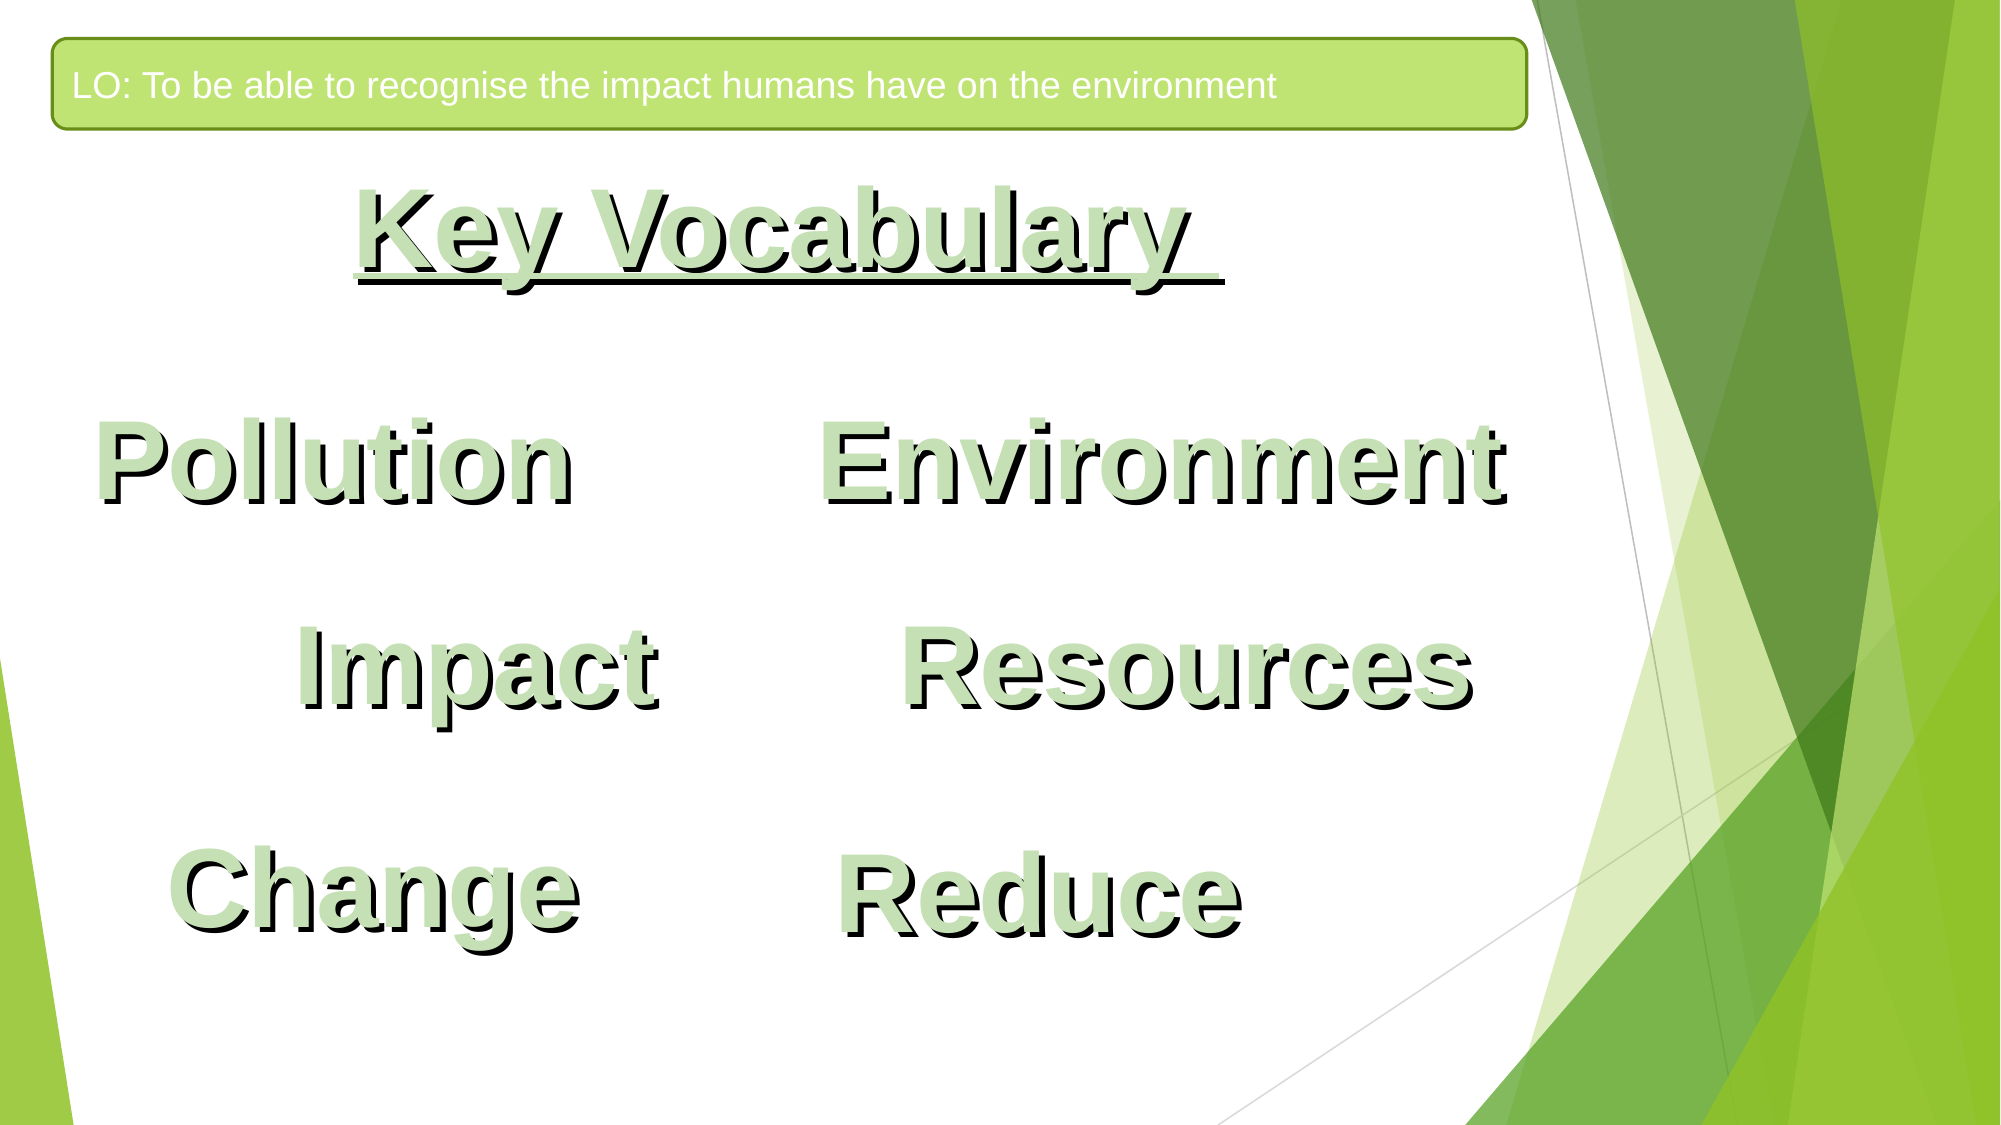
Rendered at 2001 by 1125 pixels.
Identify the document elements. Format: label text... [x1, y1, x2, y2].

text_box Environment [801, 379, 1548, 529]
text_box Reduce [820, 812, 1286, 962]
text_box Resources [883, 584, 1518, 734]
text_box [473, 408, 504, 470]
text_box LO: To be able to recognise the impact humans have on the environment [52, 38, 1527, 130]
text_box Change [151, 807, 594, 957]
text_box Key Vocabulary [338, 147, 1235, 297]
text_box Pollution [77, 379, 618, 529]
text_box Impact [278, 584, 729, 734]
list [52, 182, 1463, 1087]
